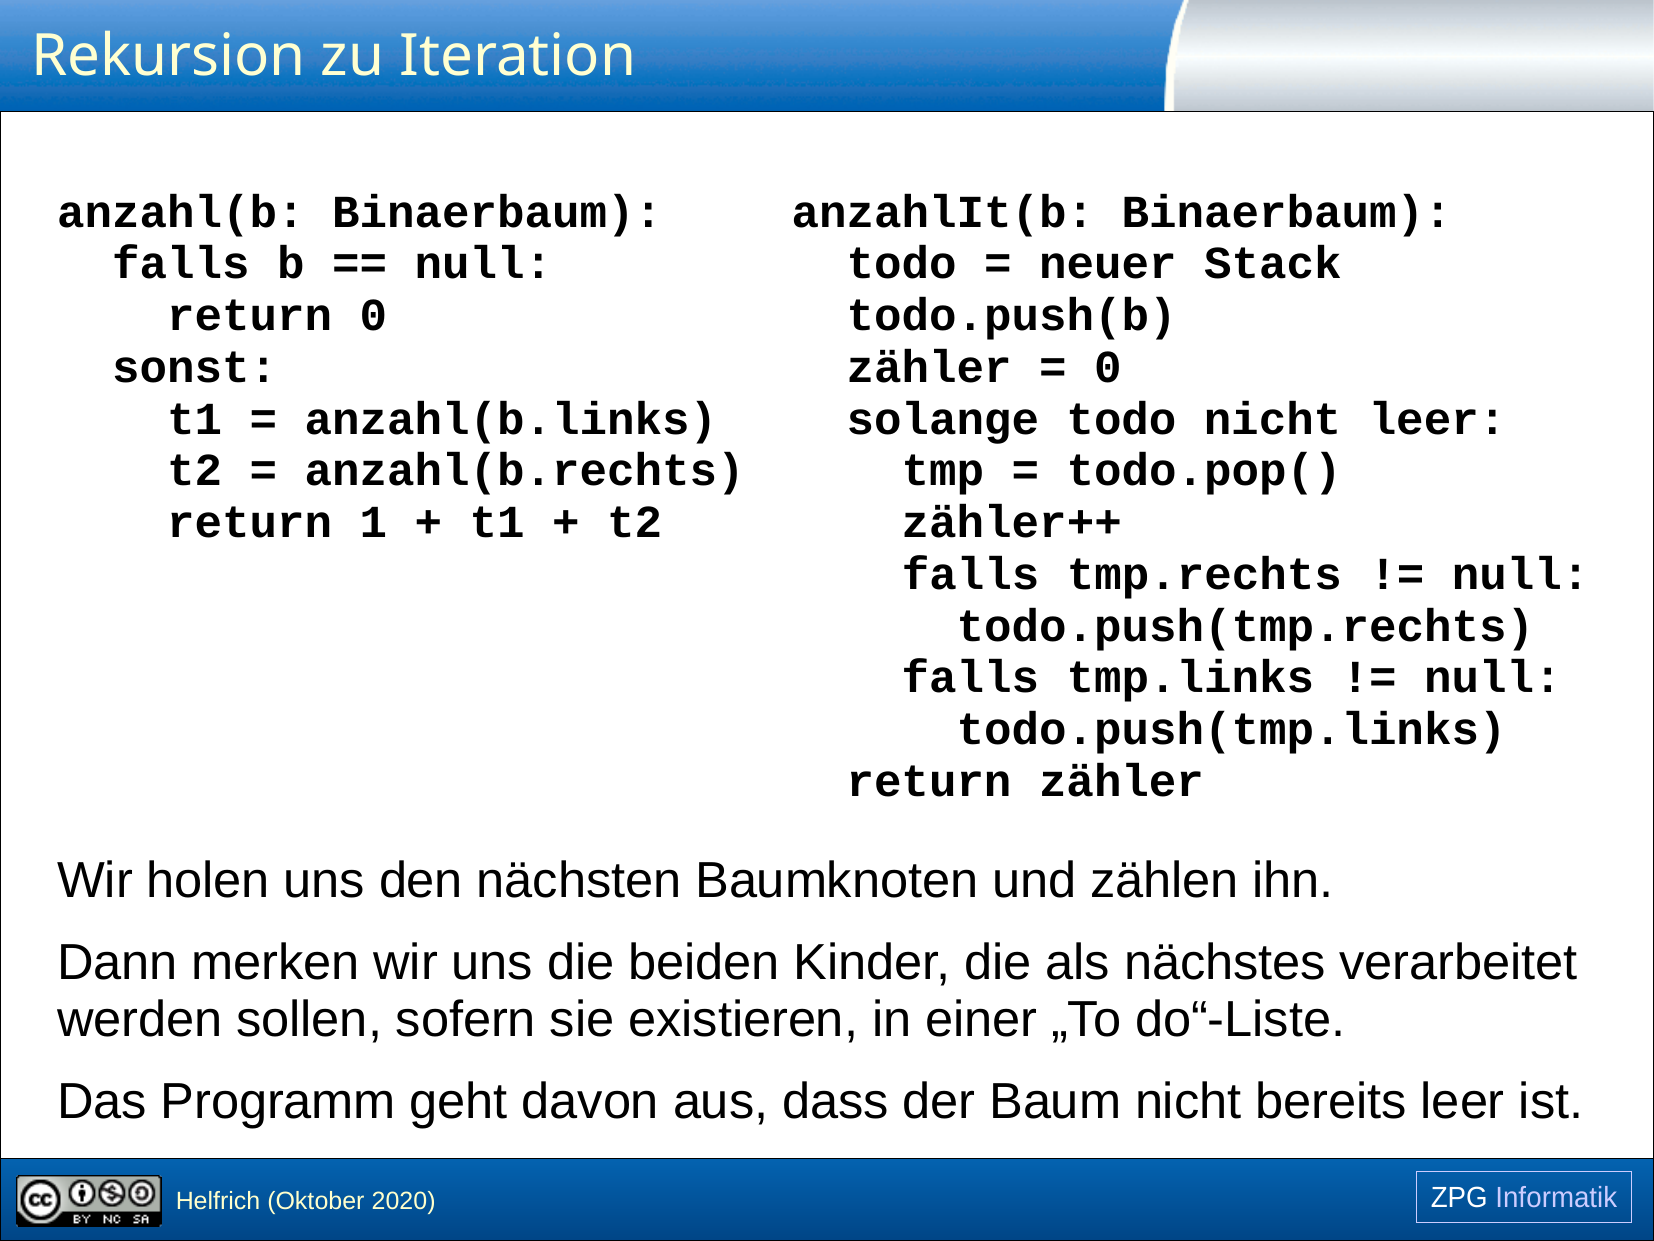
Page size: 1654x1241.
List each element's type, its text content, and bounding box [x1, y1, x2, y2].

picture [16, 1175, 162, 1227]
title Rekursion zu Iteration [31, 14, 1151, 92]
list Wir holen uns den nächsten Baumknoten und zählen ihn. Dann merken wir uns die beiden Kinder, die als nächstes verarbeitet werden sollen, sofern sie existieren, in einer „To do“-Liste. Das Programm geht davon aus, dass der Baum nicht bereits leer ist. [57, 851, 1605, 1147]
list anzahlIt(b: Binaerbaum): todo = neuer Stack todo.push(b) zähler = 0 solange todo nicht leer: tmp = todo.pop() zähler++ falls tmp.rechts != null: todo.push(tmp.rechts) falls tmp.links != null: todo.push(tmp.links) return zähler [791, 189, 1606, 984]
picture [0, 0, 1654, 111]
list anzahl(b: Binaerbaum): falls b == null: return 0 sonst: t1 = anzahl(b.links) t2 = anzahl(b.rechts) return 1 + t1 + t2 [57, 189, 791, 648]
